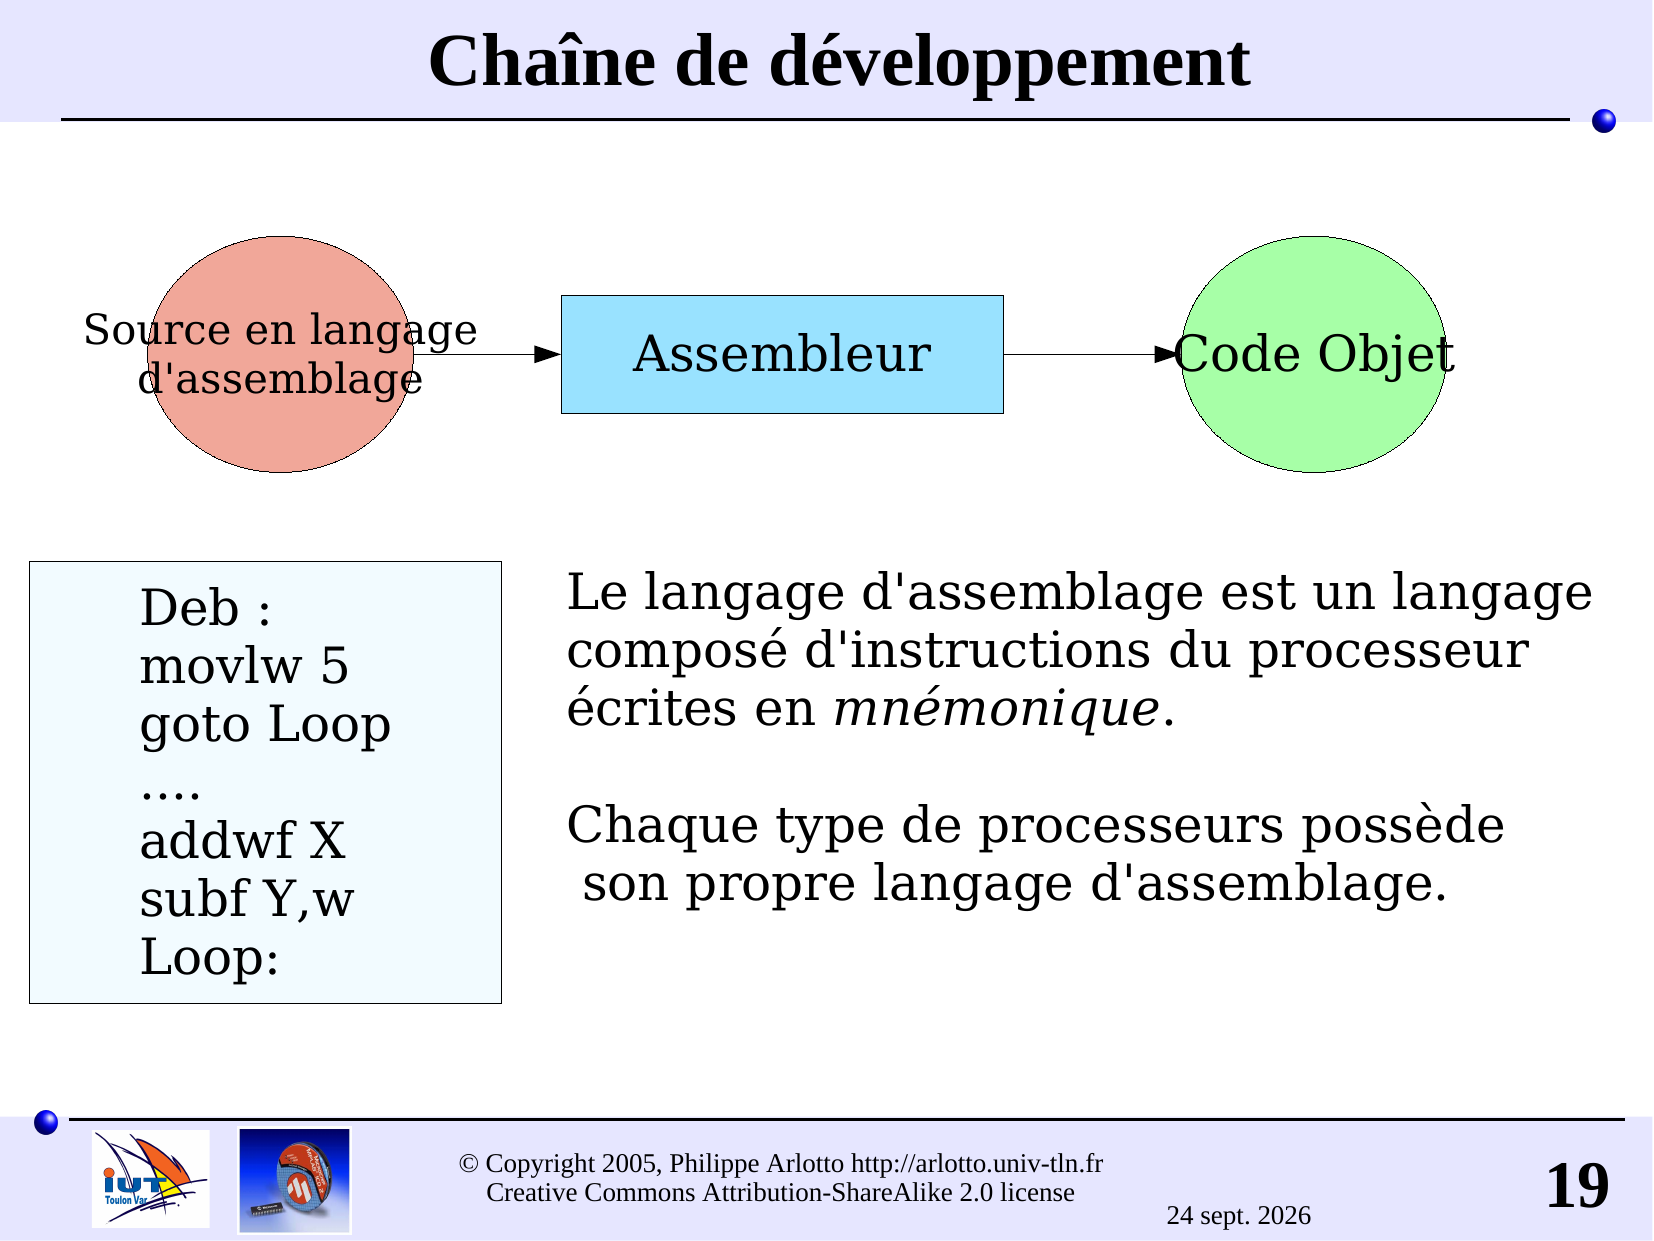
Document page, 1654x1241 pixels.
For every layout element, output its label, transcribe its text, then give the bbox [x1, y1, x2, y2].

text_box Deb : movlw 5 goto Loop .... addwf X subf Y,w Loop: [29, 561, 502, 1004]
text_box Code Objet [1181, 236, 1447, 473]
picture [237, 1126, 352, 1235]
text_box Assembleur [561, 295, 1004, 414]
text_box Le langage d'assemblage est un langage composé d'instructions du processeur écrites en mnémonique. Chaque type de processeurs possède son propre langage d'assemblage. [566, 562, 1595, 913]
text_box Source en langage d'assemblage [147, 236, 414, 473]
title Chaîne de développement [95, 14, 1585, 107]
